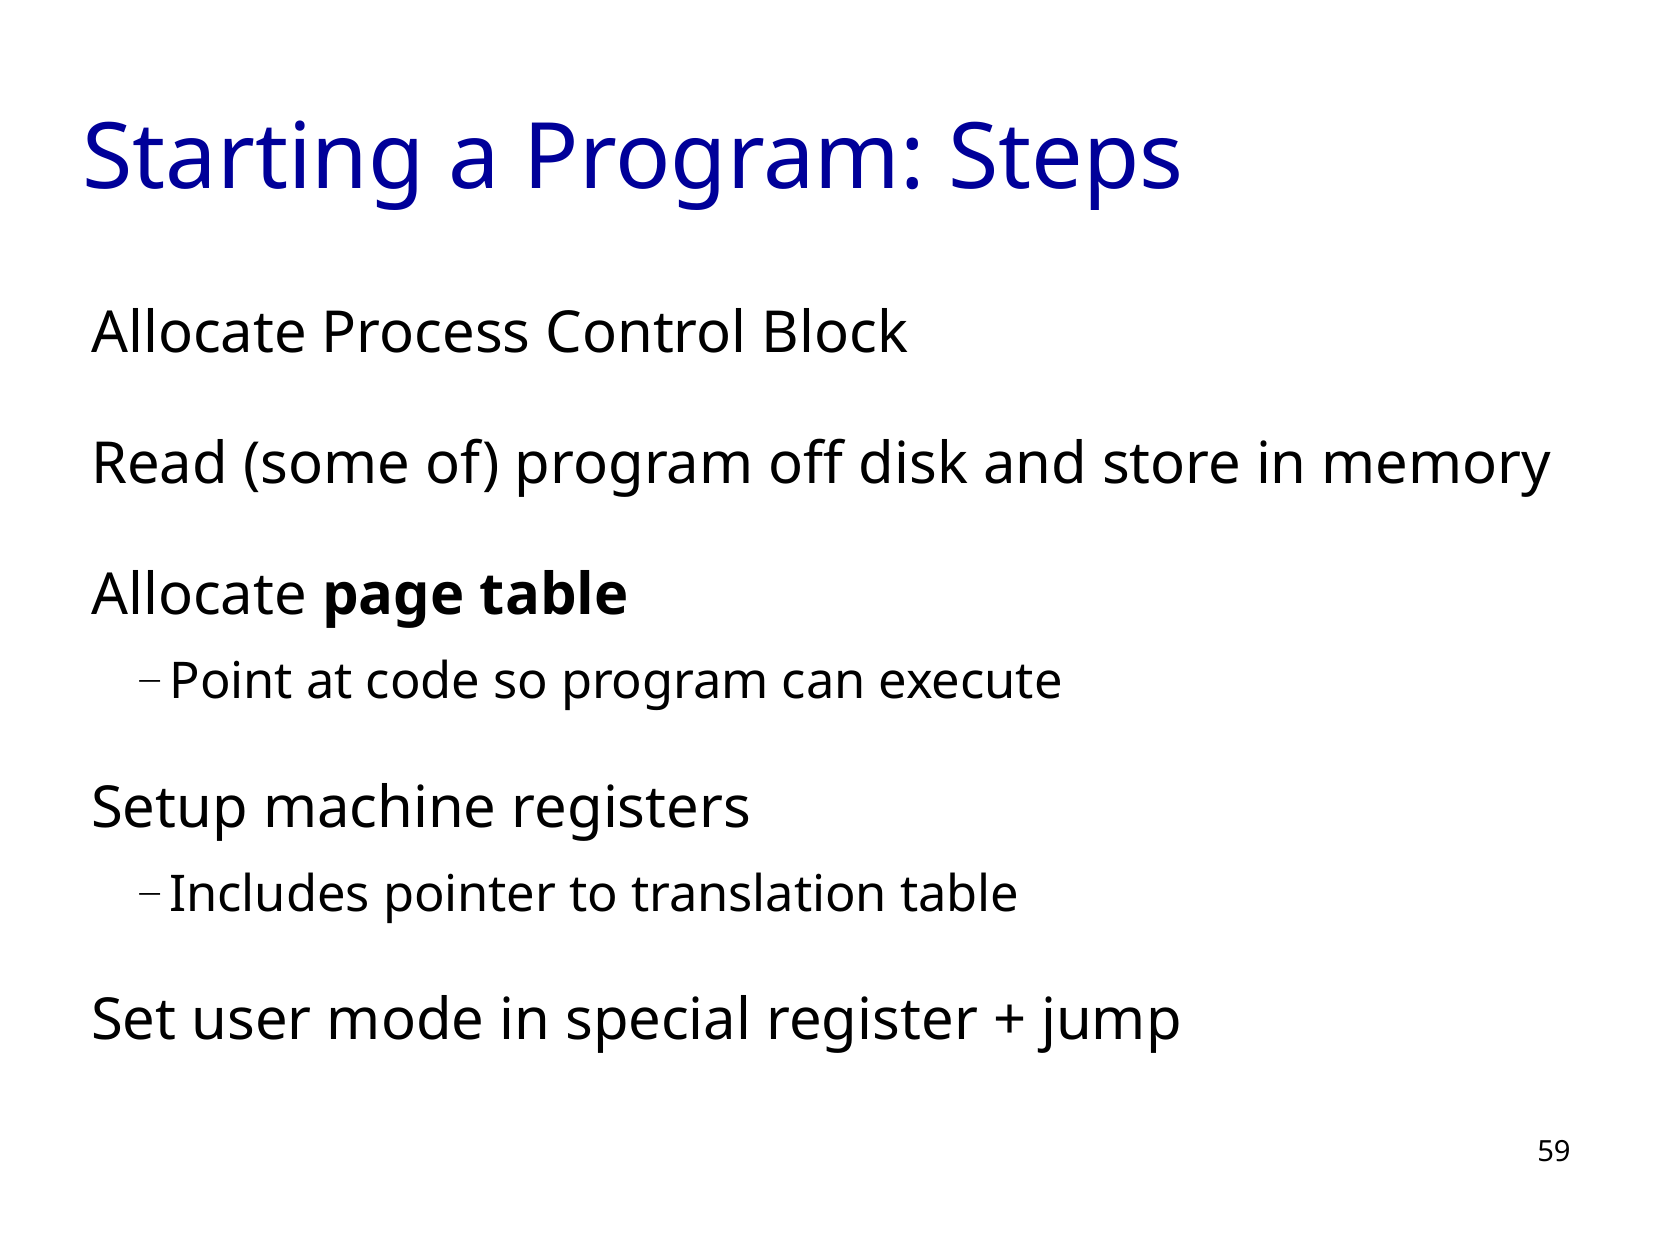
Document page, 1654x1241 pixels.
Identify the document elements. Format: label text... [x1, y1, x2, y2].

list Allocate Process Control Block Read (some of) program off disk and store in memory Allocate page table Point at code so program can execute Setup machine registers Includes pointer to translation table Set user mode in special register + jump [60, 290, 1571, 1096]
title Starting a Program: Steps [82, 49, 1571, 257]
